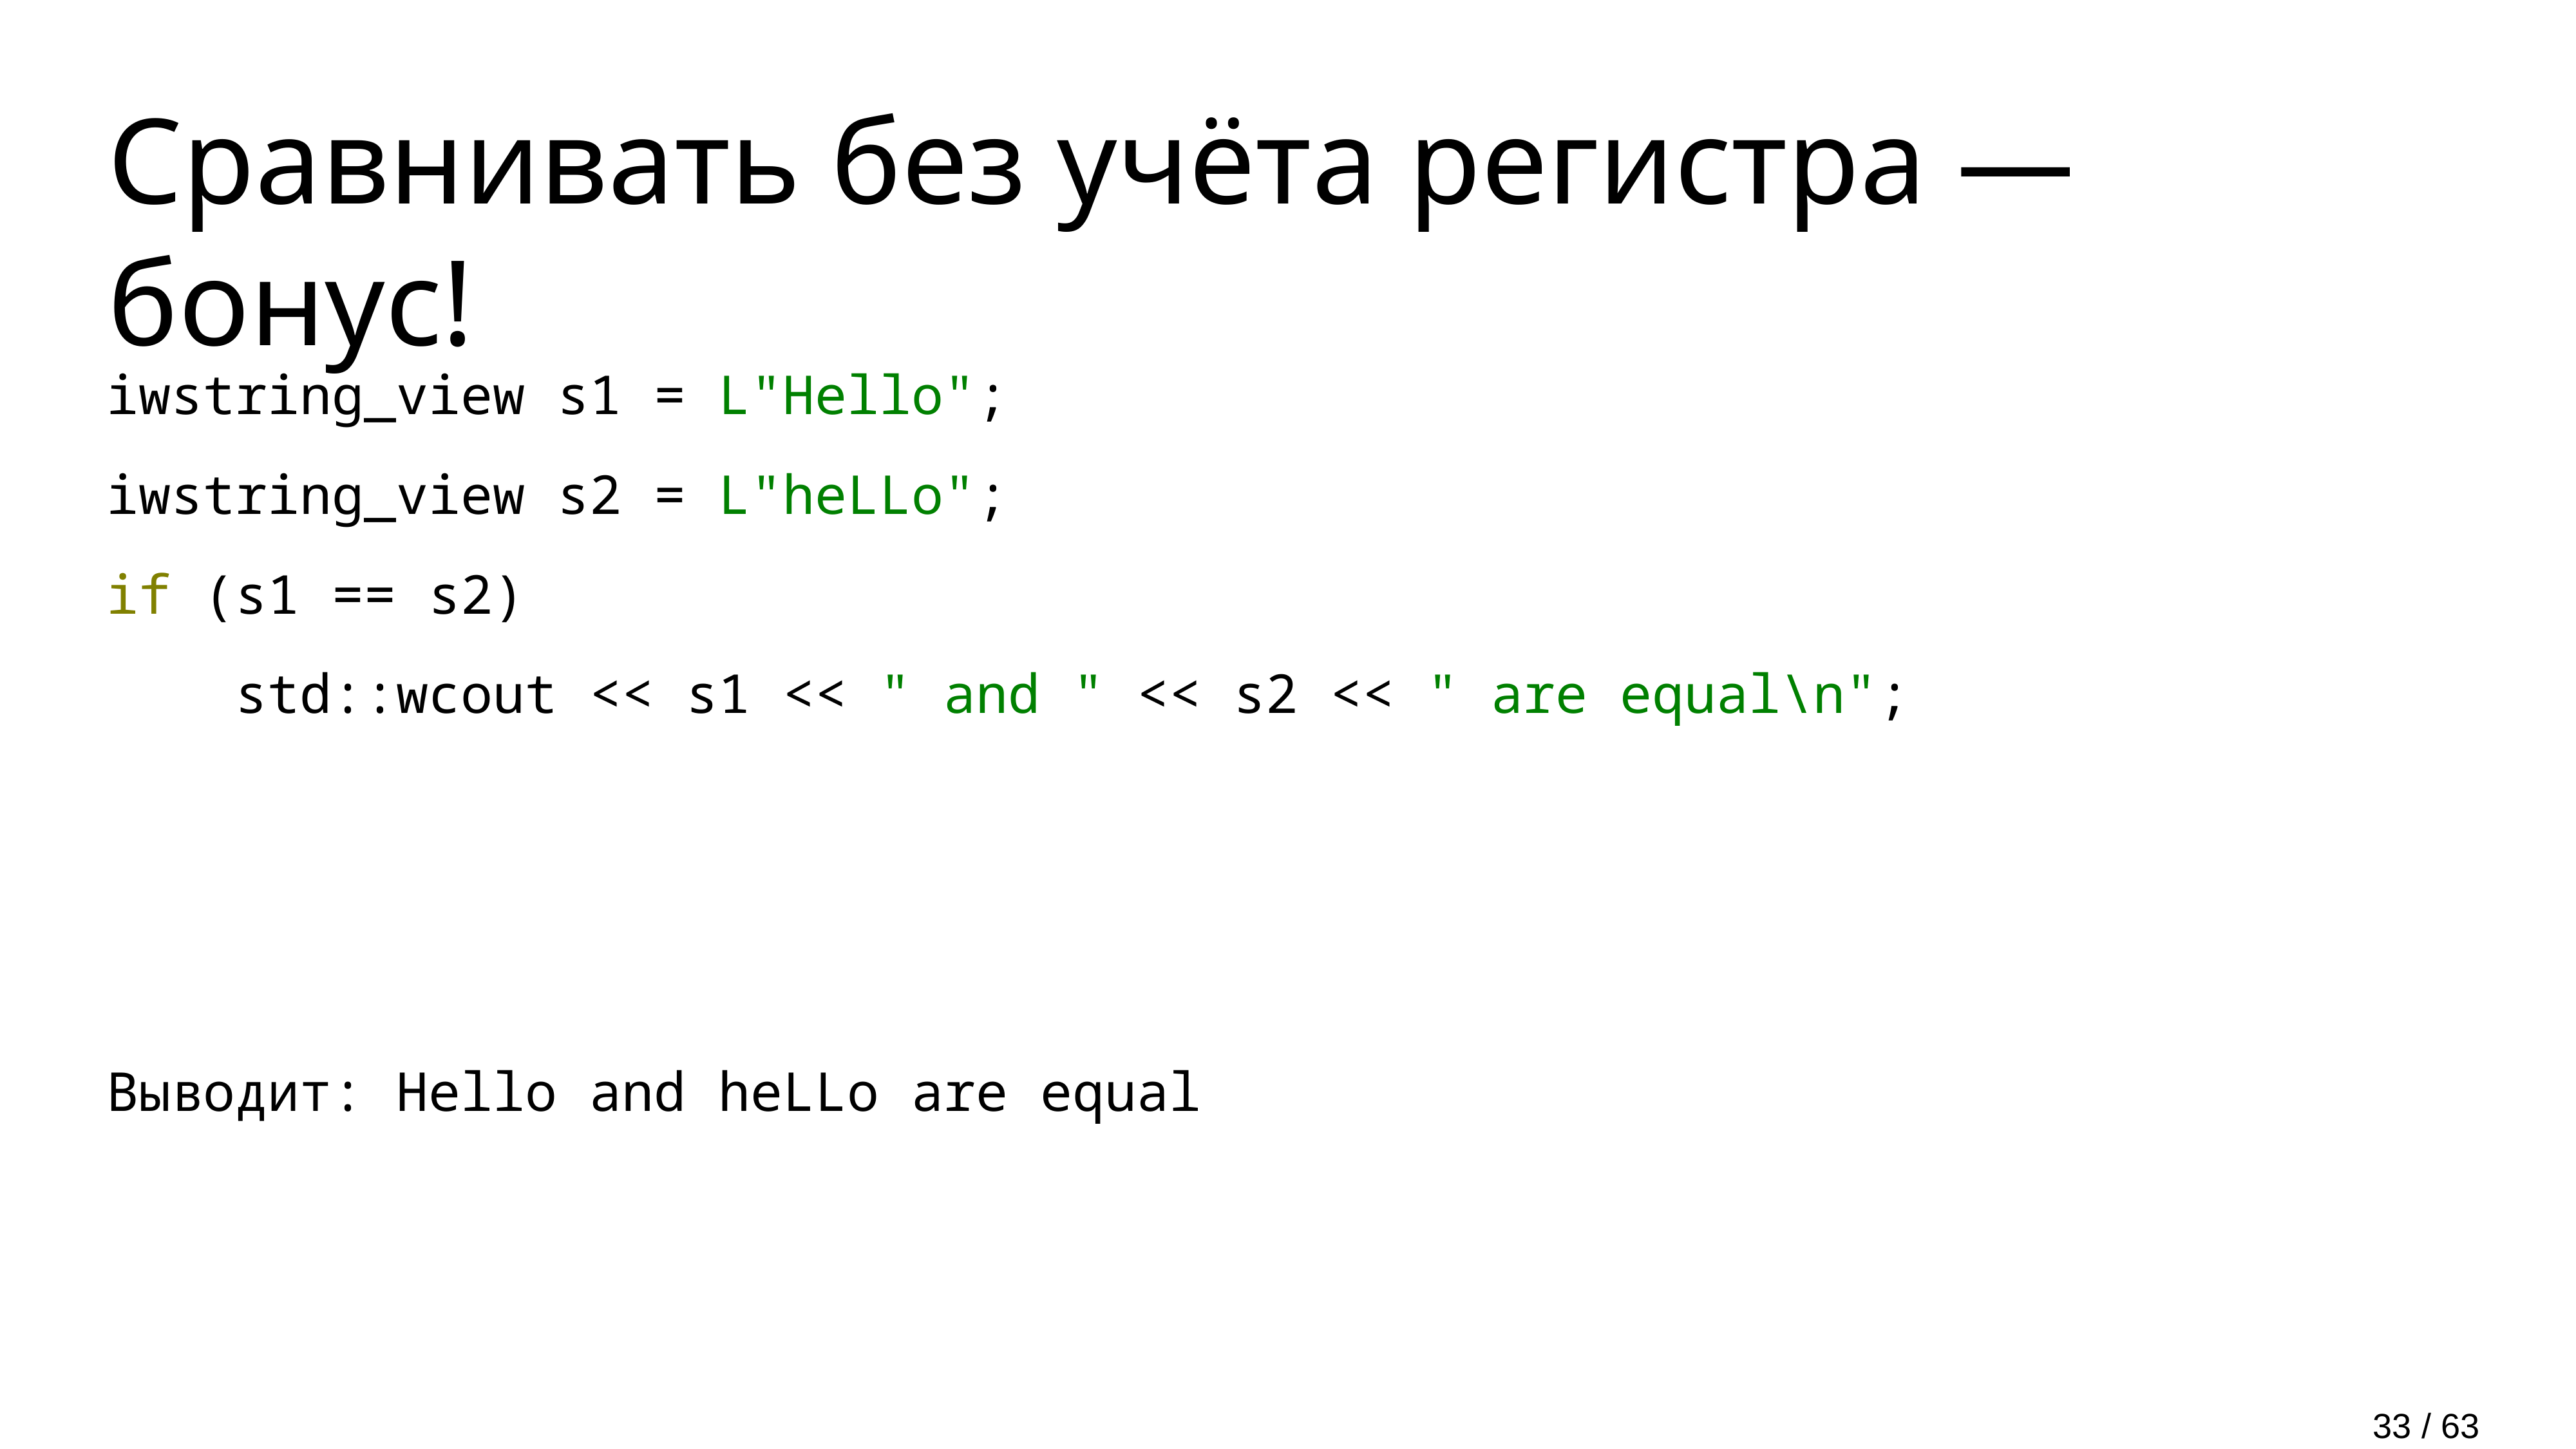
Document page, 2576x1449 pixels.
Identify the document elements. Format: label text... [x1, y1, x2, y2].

list iwstring_view s1 = L"Hello"; iwstring_view s2 = L"heLLo"; if (s1 == s2) std::wcout << s1 << " and " << s2 << " are equal\n"; Выводит: Hello and heLLo are equal [0, 295, 2576, 1449]
title Сравнивать без учёта регистра — бонус! [108, 80, 2468, 242]
text_box <number> / 63 [2363, 1402, 2576, 1449]
